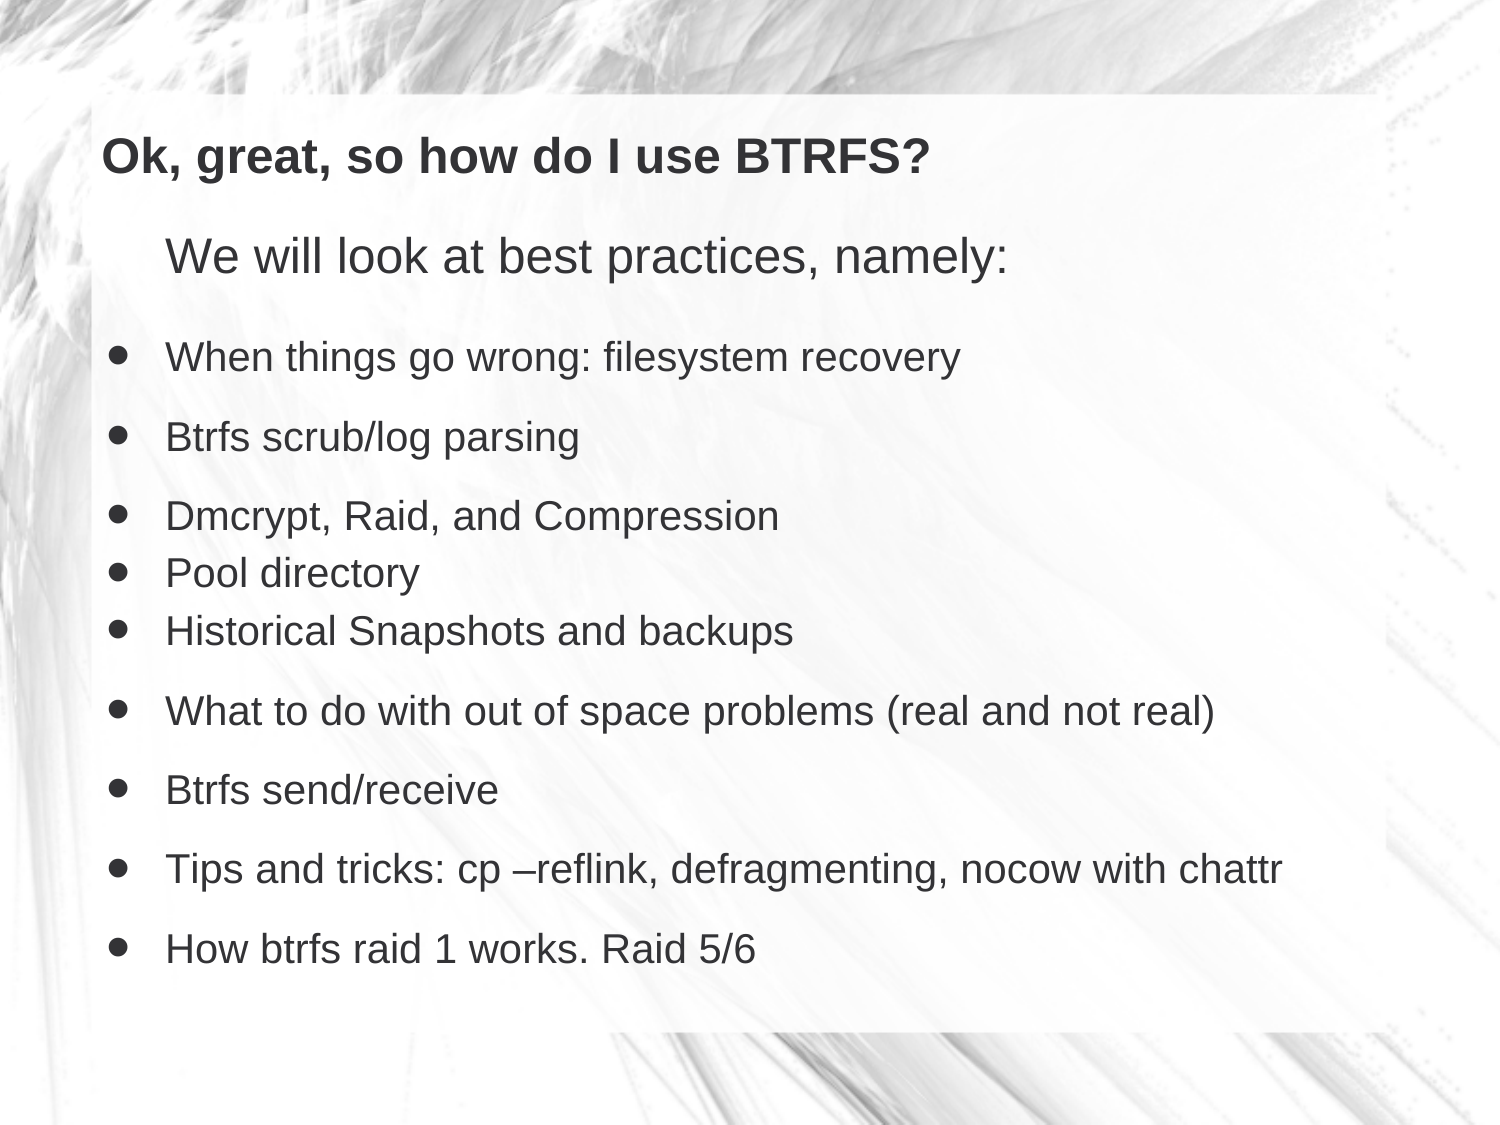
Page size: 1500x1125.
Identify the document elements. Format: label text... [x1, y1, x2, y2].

list We will look at best practices, namely: When things go wrong: filesystem recovery Btrfs scrub/log parsing Dmcrypt, Raid, and Compression Pool directory Historical Snapshots and backups What to do with out of space problems (real and not real) Btrfs send/receive Tips and tricks: cp –reflink, defragmenting, nocow with chattr How btrfs raid 1 works. Raid 5/6 [75, 199, 1426, 1051]
picture [0, 0, 1500, 1125]
title Ok, great, so how do I use BTRFS? [61, 108, 1412, 205]
